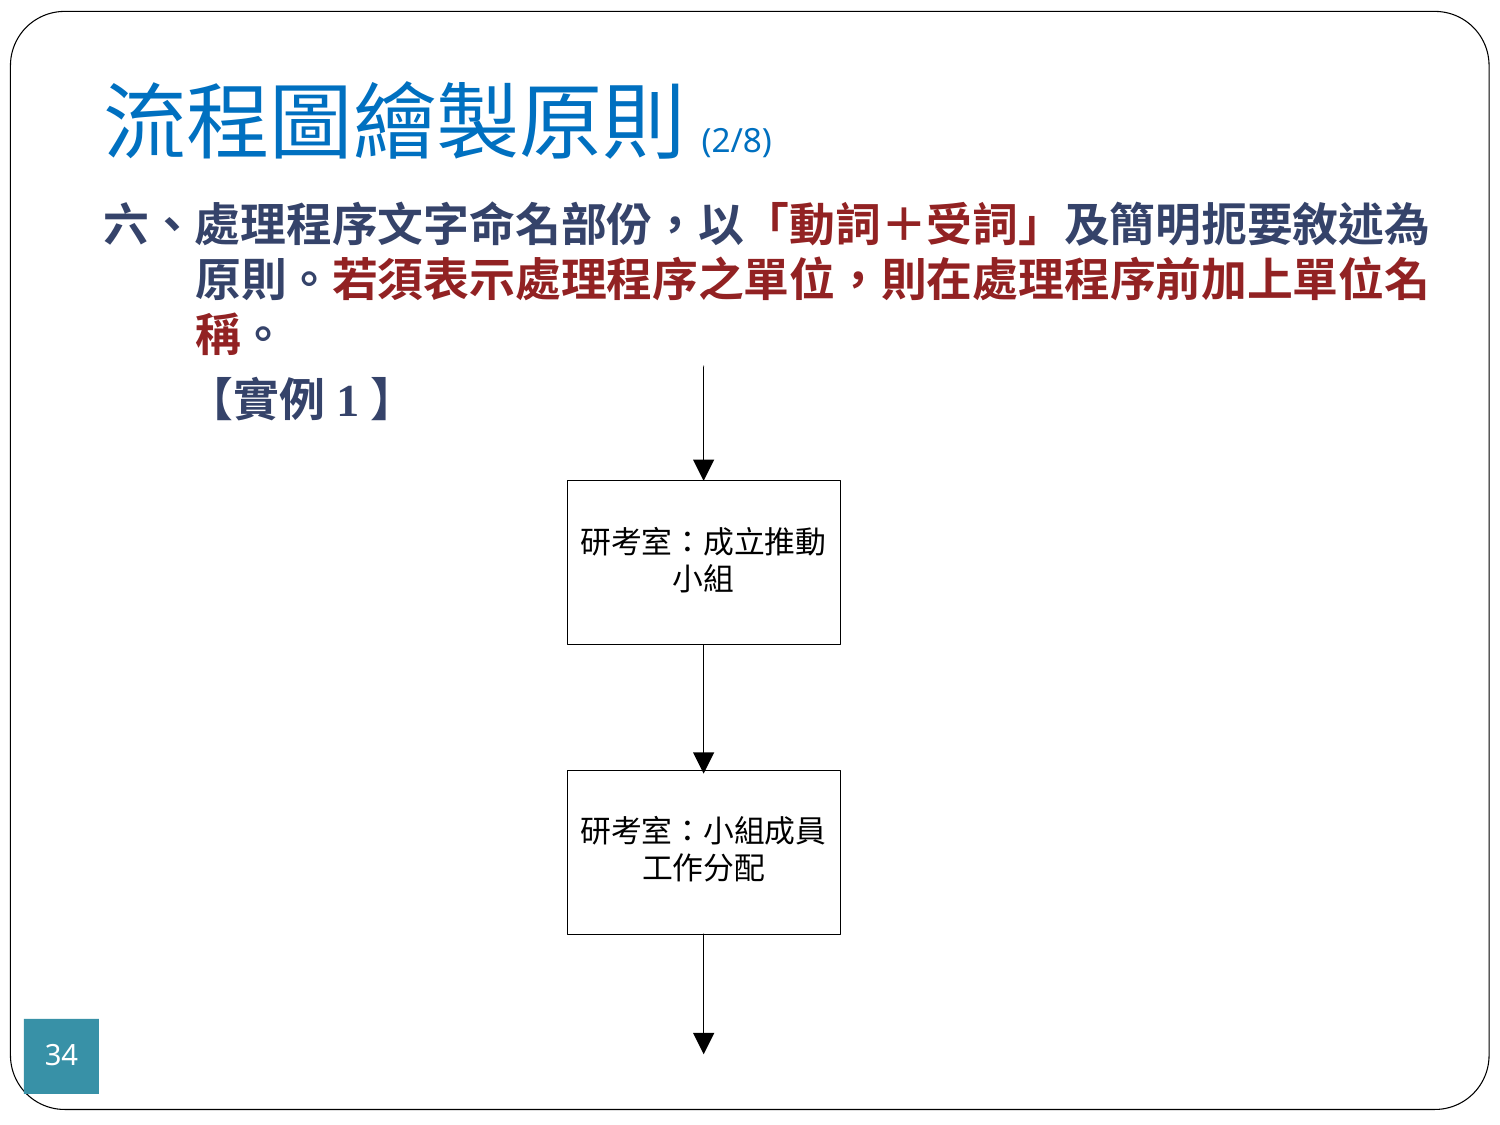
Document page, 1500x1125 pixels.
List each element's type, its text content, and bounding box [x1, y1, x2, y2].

text_box 六、處理程序文字命名部份，以「動詞＋受詞」及簡明扼要敘述為原則。若須表示處理程序之單位，則在處理程序前加上單位名稱。 【實例1】 [88, 188, 1447, 988]
chart [561, 346, 916, 1074]
text_box 34 [23, 1018, 99, 1094]
title 流程圖繪製原則 (2/8) [88, 31, 1364, 185]
